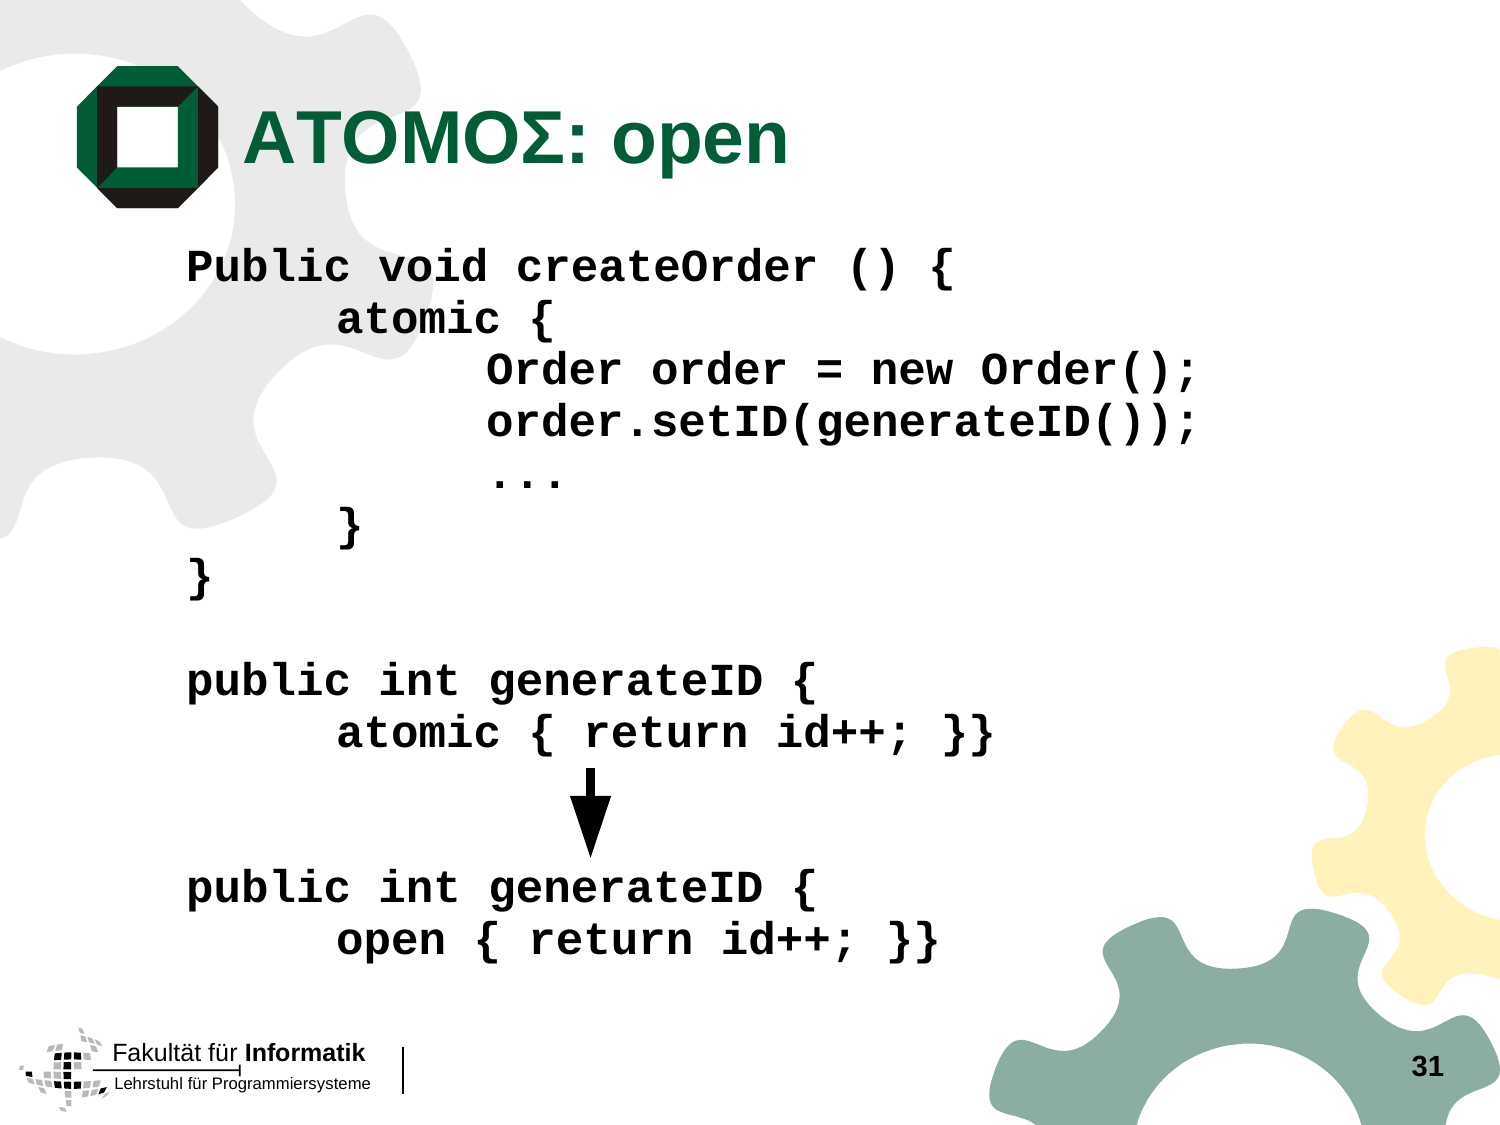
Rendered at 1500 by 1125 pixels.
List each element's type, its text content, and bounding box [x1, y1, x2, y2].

title ATOMOΣ: open [242, 19, 1425, 236]
text_box Public void createOrder () { atomic { Order order = new Order(); order.setID(generateID()); ... } } public int generateID { atomic { return id++; }} public int generateID { open { return id++; }} [171, 236, 1500, 976]
